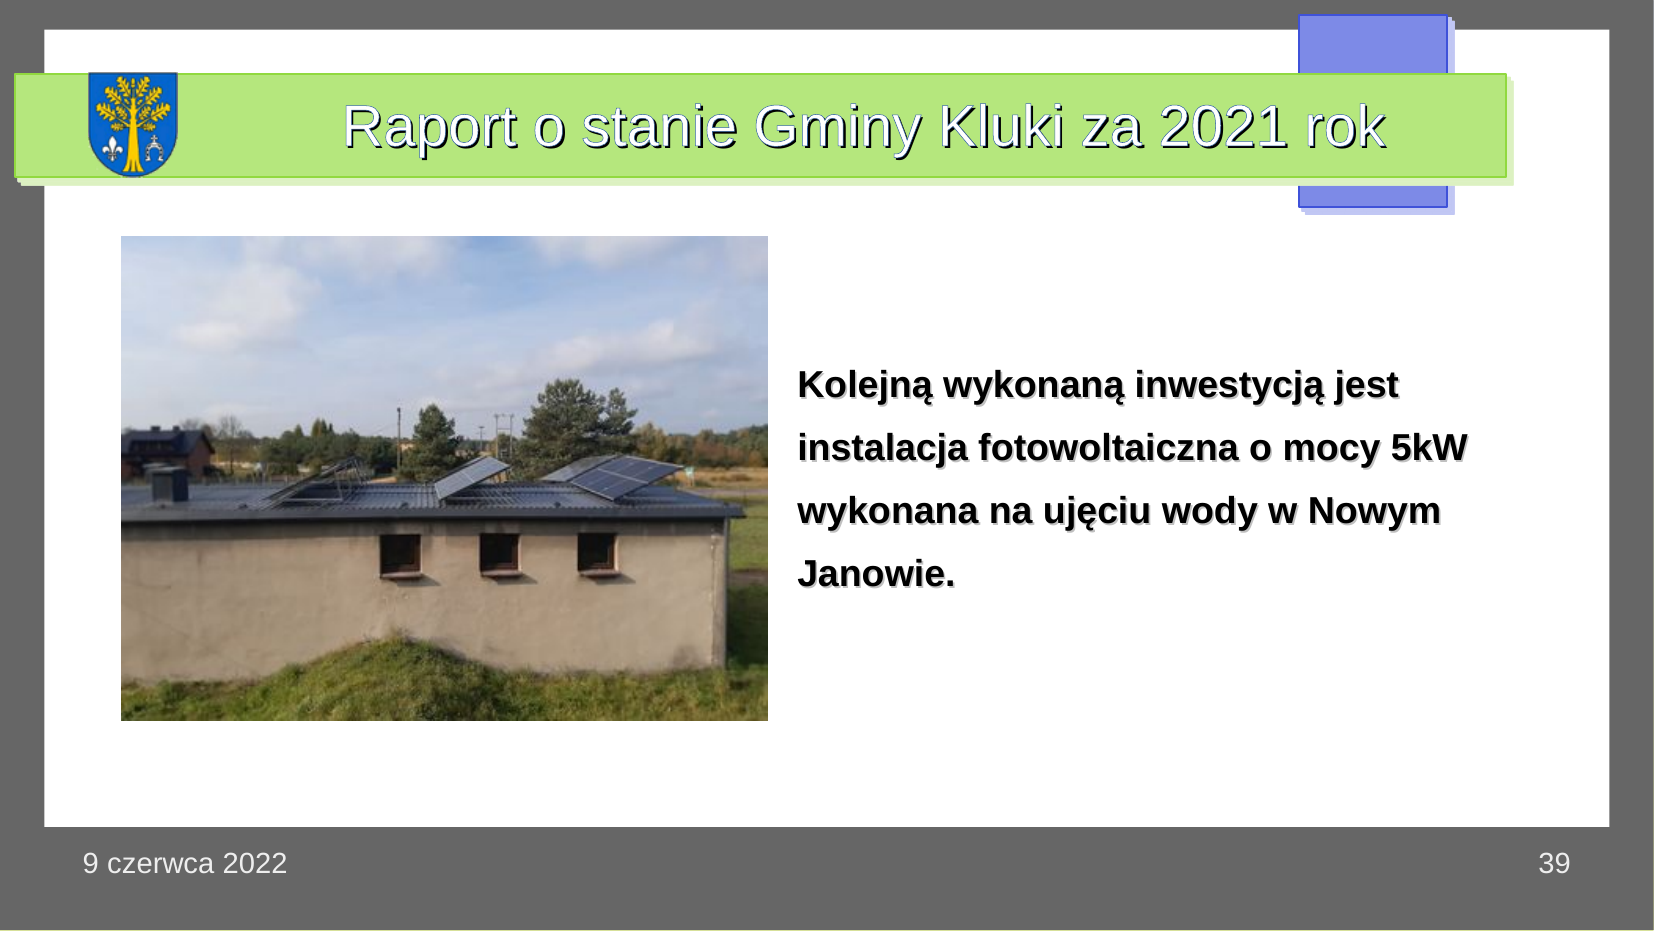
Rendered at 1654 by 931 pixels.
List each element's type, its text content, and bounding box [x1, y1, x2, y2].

text_box Kolejną wykonaną inwestycją jest instalacja fotowoltaiczna o mocy 5kW wykonana na ujęciu wody w Nowym Janowie. [118, 236, 1536, 768]
picture [121, 236, 768, 721]
picture [88, 72, 178, 178]
title Raport o stanie Gminy Kluki za 2021 rok [236, 73, 1654, 178]
